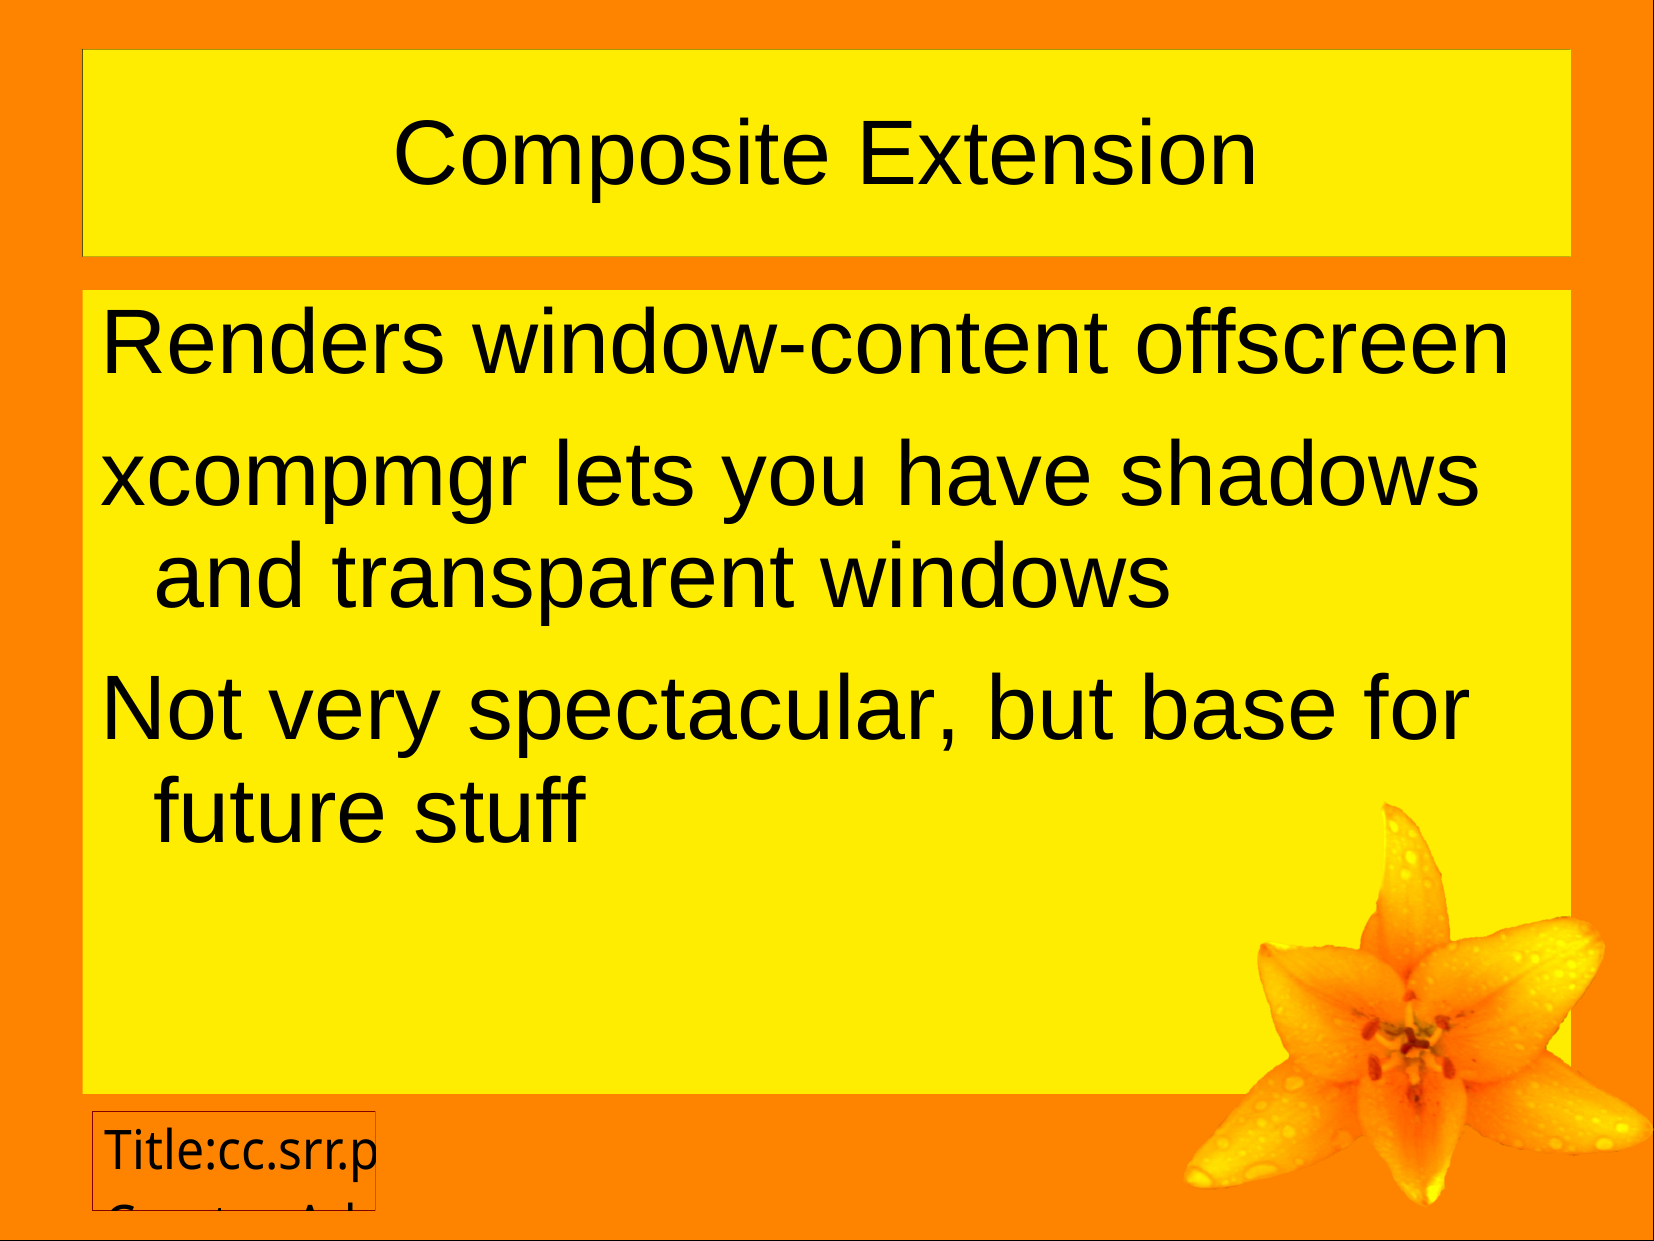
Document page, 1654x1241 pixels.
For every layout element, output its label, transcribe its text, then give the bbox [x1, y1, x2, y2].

list Renders window-content offscreen xcompmgr lets you have shadows and transparent windows Not very spectacular, but base for future stuff [82, 290, 1571, 1094]
picture [88, 1108, 376, 1211]
text_box [0, 0, 1654, 1241]
title Composite Extension [82, 49, 1571, 257]
picture [1181, 767, 1654, 1241]
